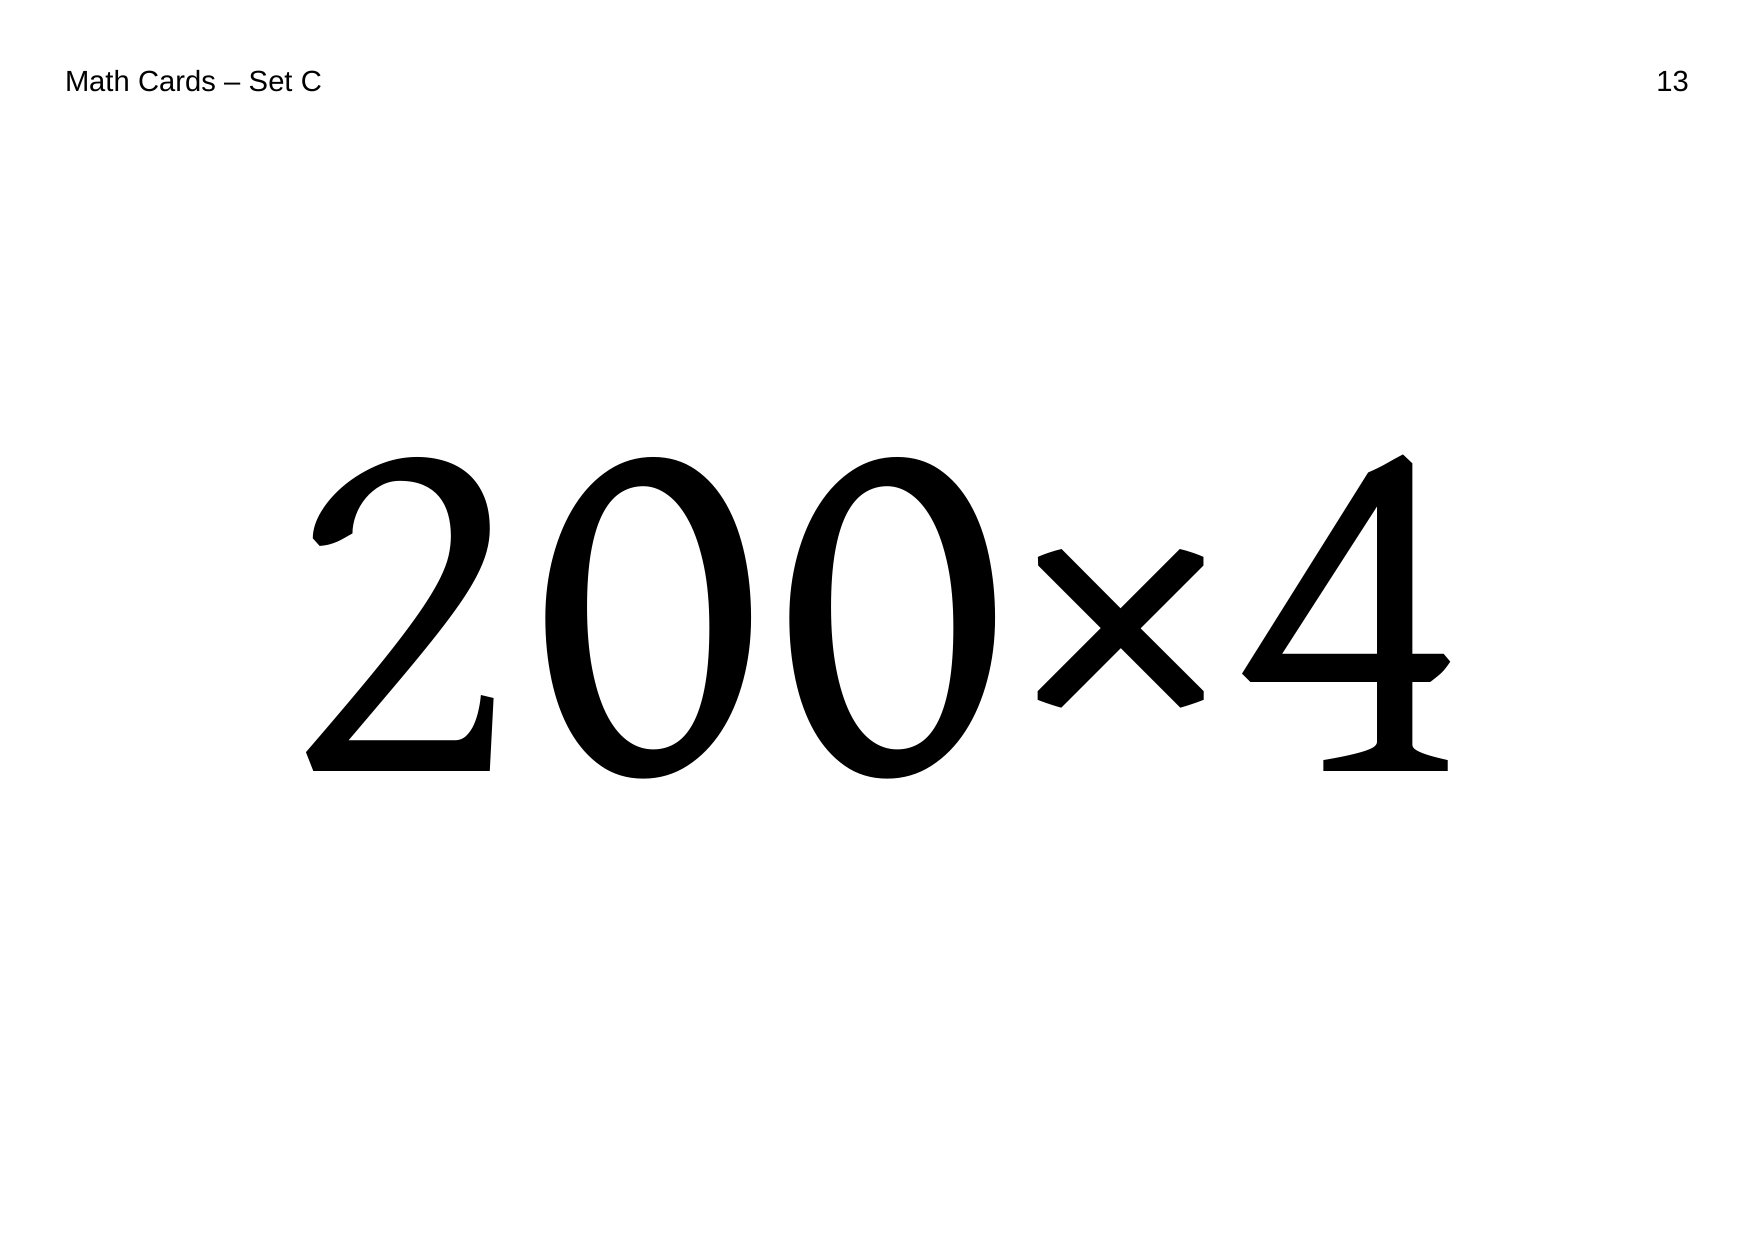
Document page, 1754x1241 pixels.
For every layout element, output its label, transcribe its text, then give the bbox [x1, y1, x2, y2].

text_box 13 [1650, 59, 1695, 104]
text_box Math Cards – Set C [59, 59, 329, 104]
text_box 200×4 [275, 318, 1479, 922]
